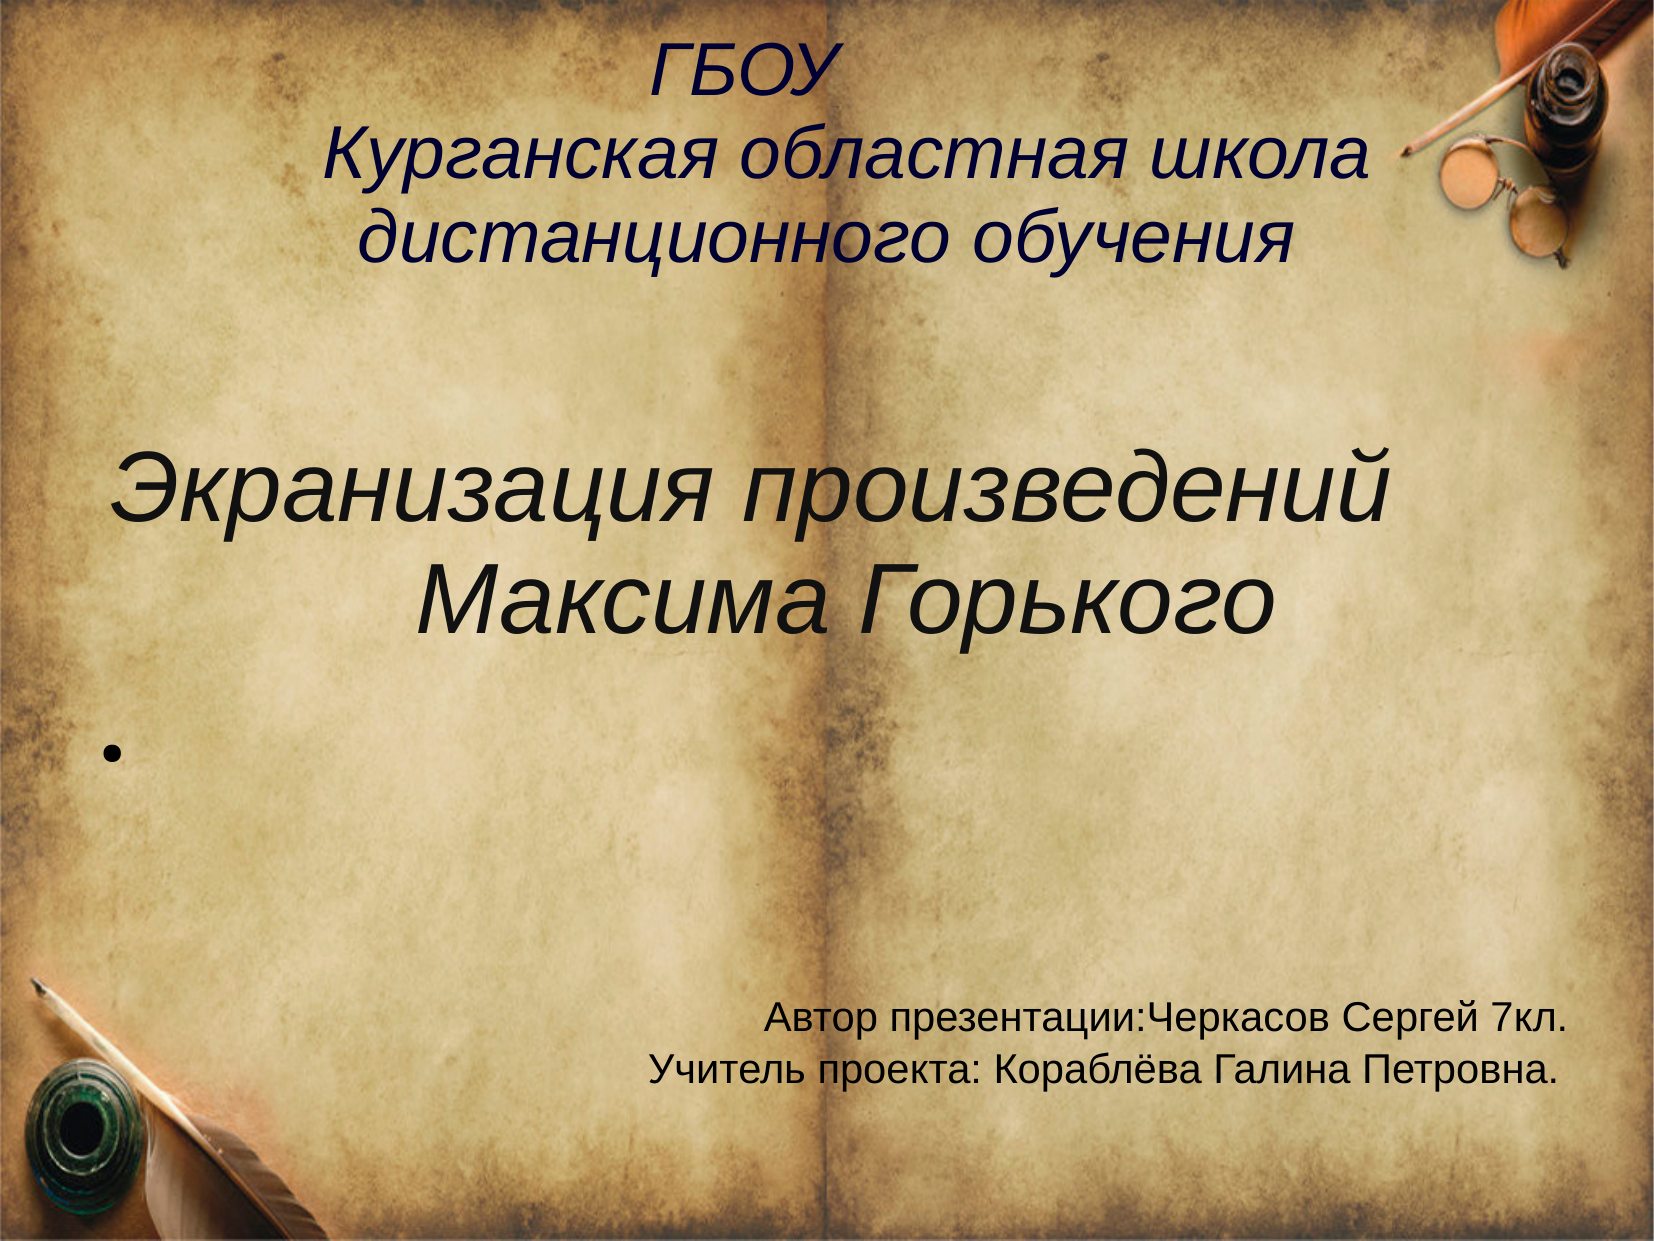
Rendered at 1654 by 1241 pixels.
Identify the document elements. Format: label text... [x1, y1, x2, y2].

list Автор презентации:Черкасов Сергей 7кл. Учитель проекта: Кораблёва Галина Петровна. [82, 717, 1571, 1109]
list Экранизация произведений Максима Горького [82, 290, 1571, 681]
picture [0, 0, 1654, 1241]
title ГБОУ Курганская областная школа дистанционного обучения [82, 26, 1571, 279]
